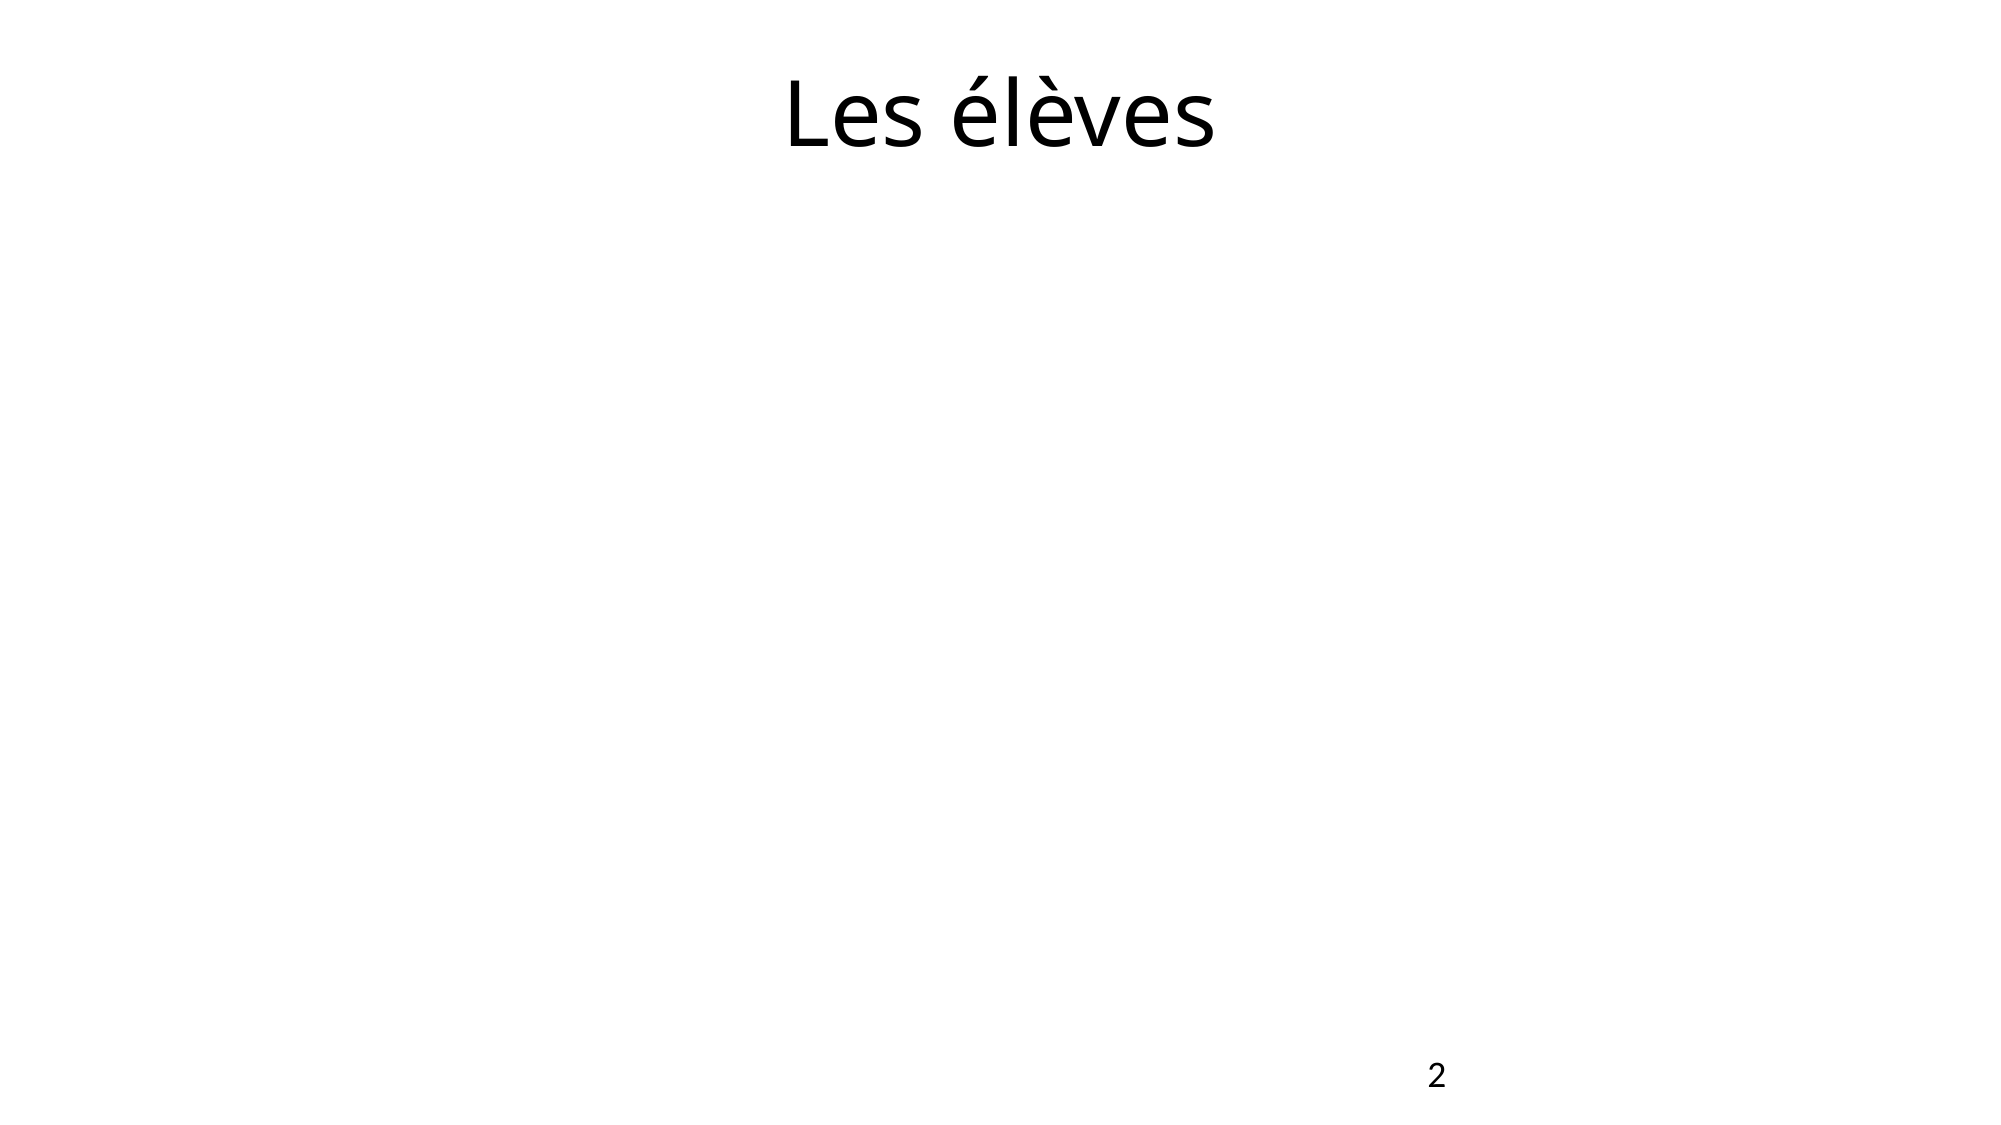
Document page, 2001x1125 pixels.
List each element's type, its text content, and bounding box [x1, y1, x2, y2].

title Les élèves [137, 59, 1863, 1019]
slide_number <numéro> [1412, 1042, 1863, 1103]
